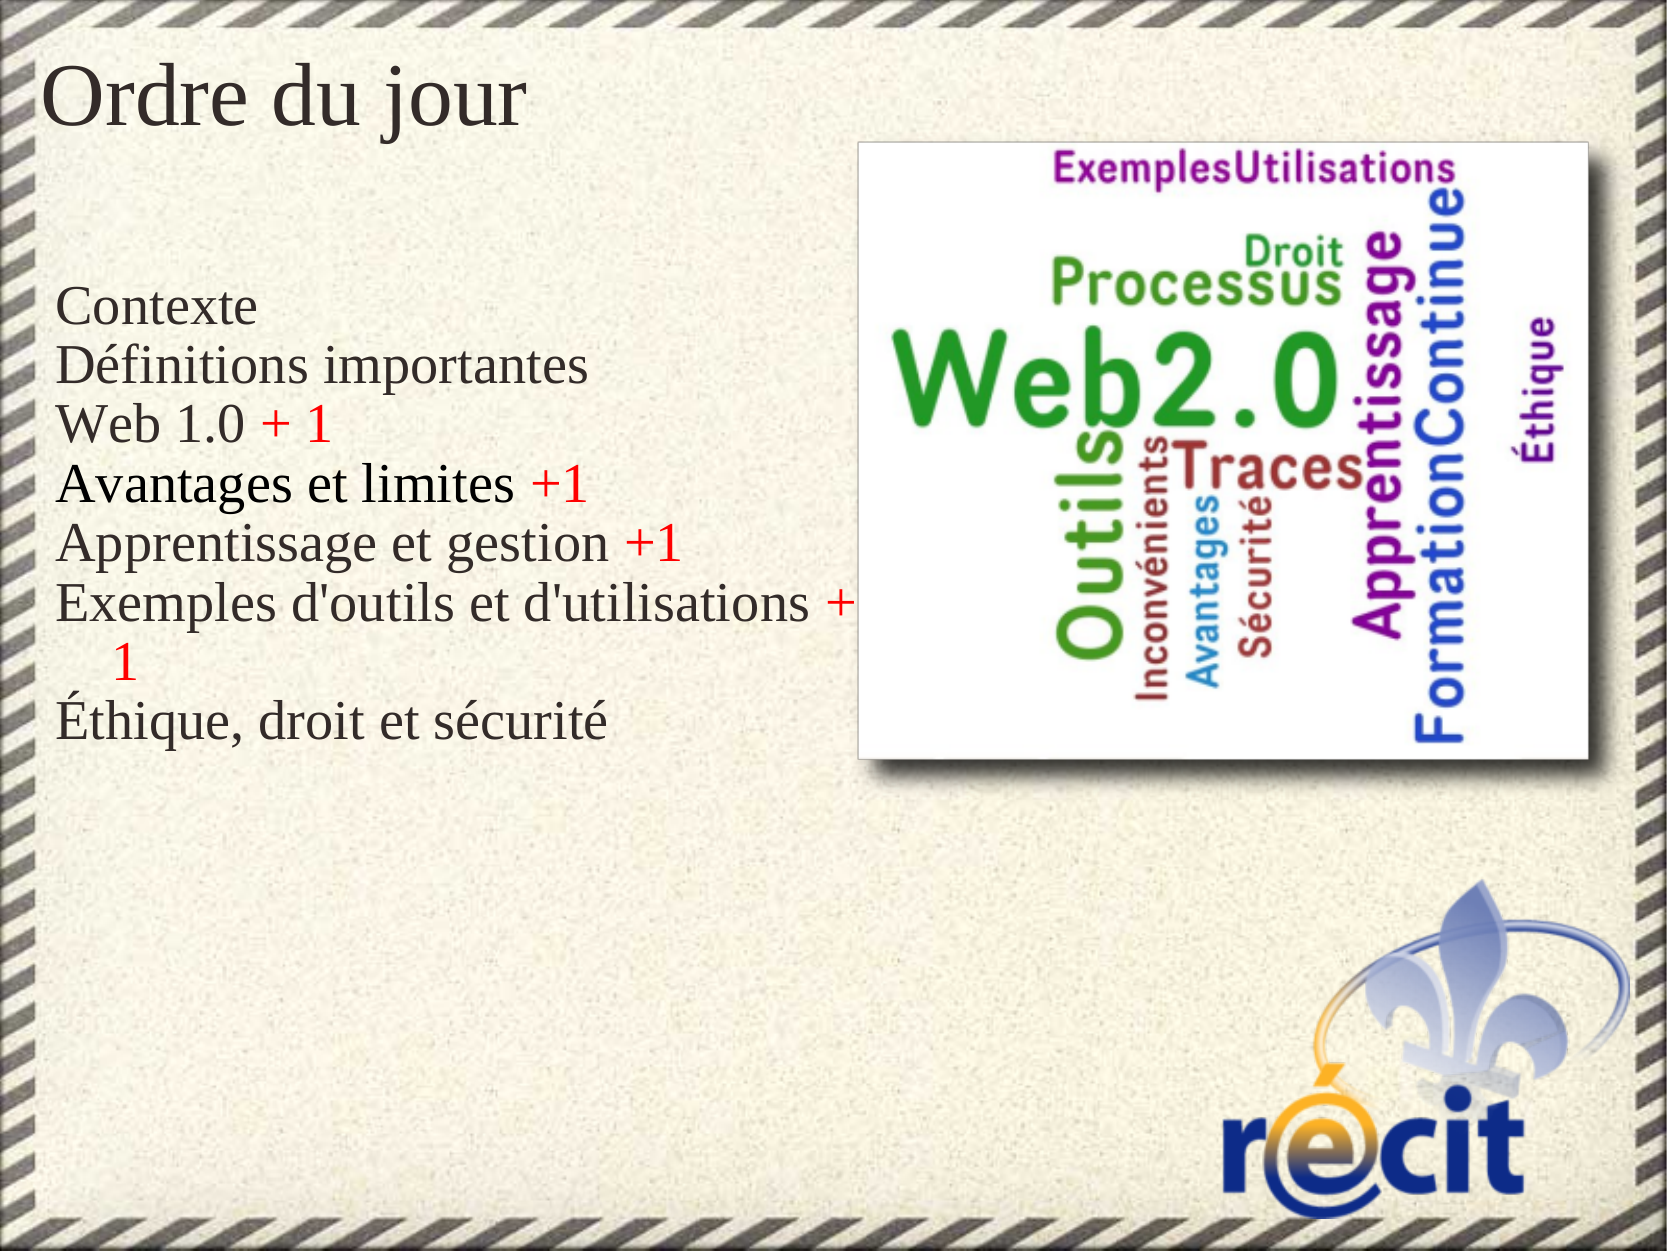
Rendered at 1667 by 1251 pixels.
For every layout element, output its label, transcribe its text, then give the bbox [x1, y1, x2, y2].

title Ordre du jour [40, 50, 1627, 201]
picture [0, 0, 1667, 1251]
list Contexte Définitions importantes Web 1.0 + 1 Avantages et limites +1 Apprentissage et gestion +1 Exemples d'outils et d'utilisations + 1 Éthique, droit et sécurité [36, 276, 859, 925]
